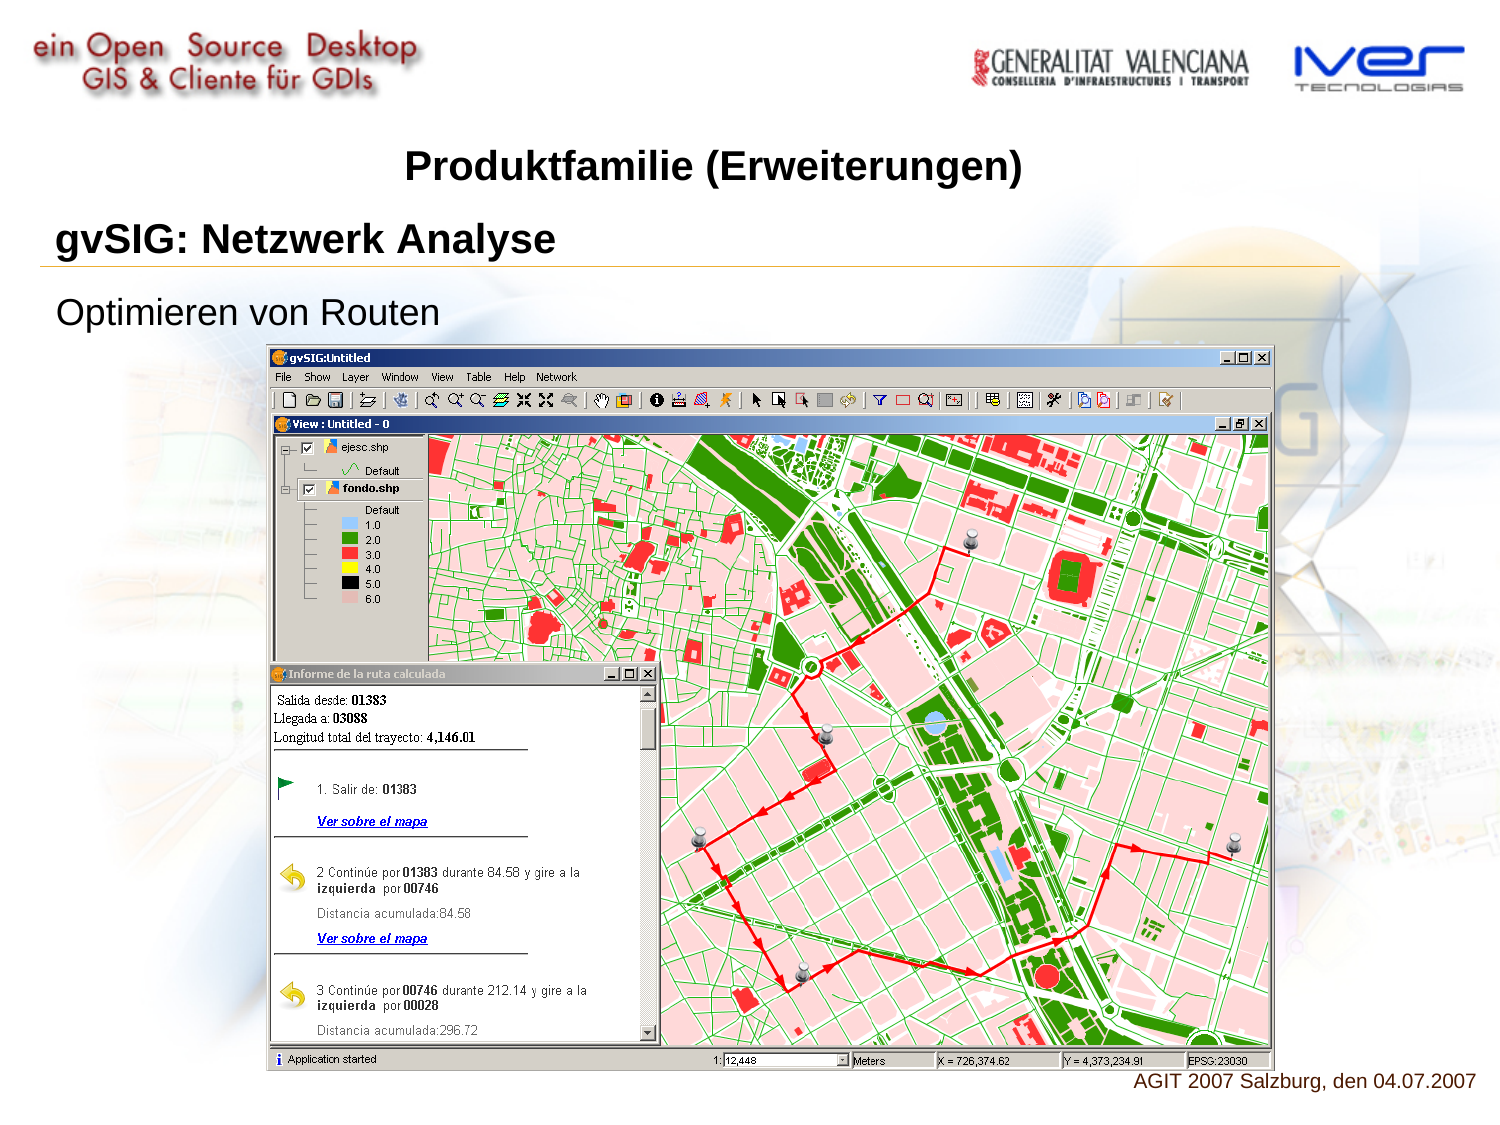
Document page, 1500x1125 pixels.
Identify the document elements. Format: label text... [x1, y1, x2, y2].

text_box Produktfamilie (Erweiterungen) [0, 137, 1429, 203]
text_box AGIT 2007 Salzburg, den 04.07.2007 [1133, 1070, 1478, 1094]
text_box Optimieren von Routen [41, 286, 479, 355]
text_box gvSIG: Netzwerk Analyse [40, 210, 1169, 274]
picture [0, 5, 1500, 1125]
